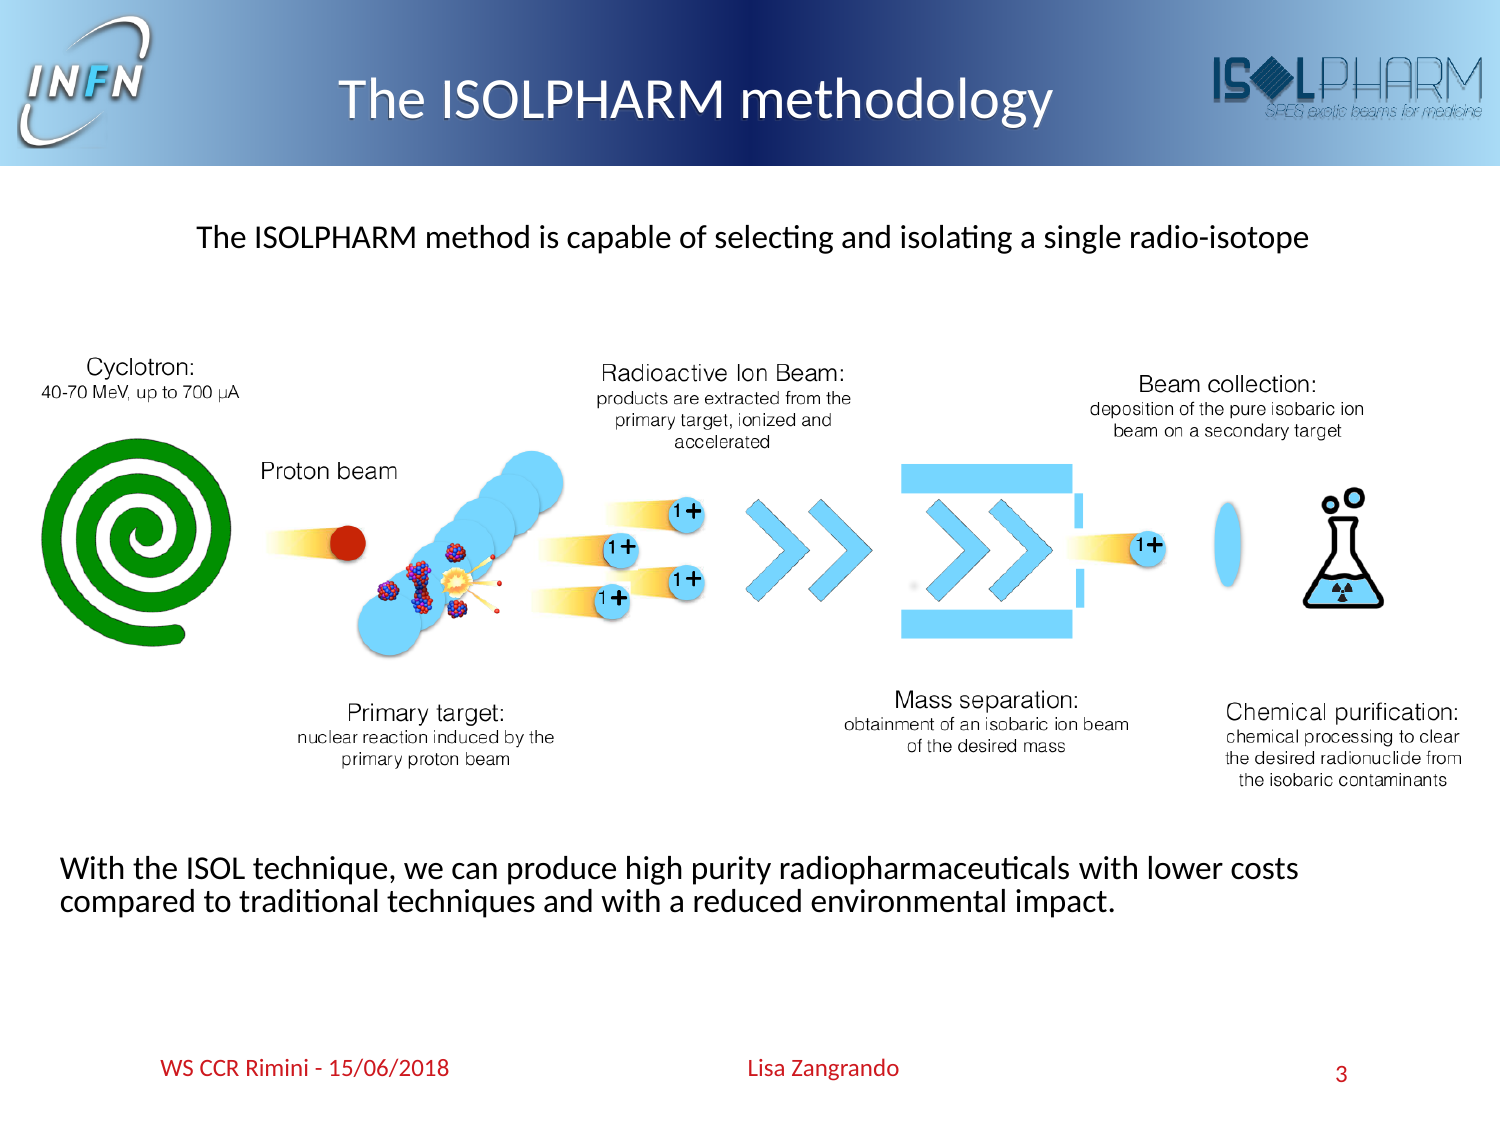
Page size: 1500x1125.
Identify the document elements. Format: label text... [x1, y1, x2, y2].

picture [0, 319, 1500, 814]
text_box The ISOLPHARM method is capable of selecting and isolating a single radio-isotope [45, 207, 1471, 316]
picture [1211, 50, 1484, 121]
title The ISOLPHARM methodology [183, 39, 1210, 151]
picture [17, 12, 156, 151]
text_box With the ISOL technique, we can produce high purity radiopharmaceuticals with lower costs compared to traditional techniques and with a reduced environmental impact. [45, 846, 1456, 1016]
